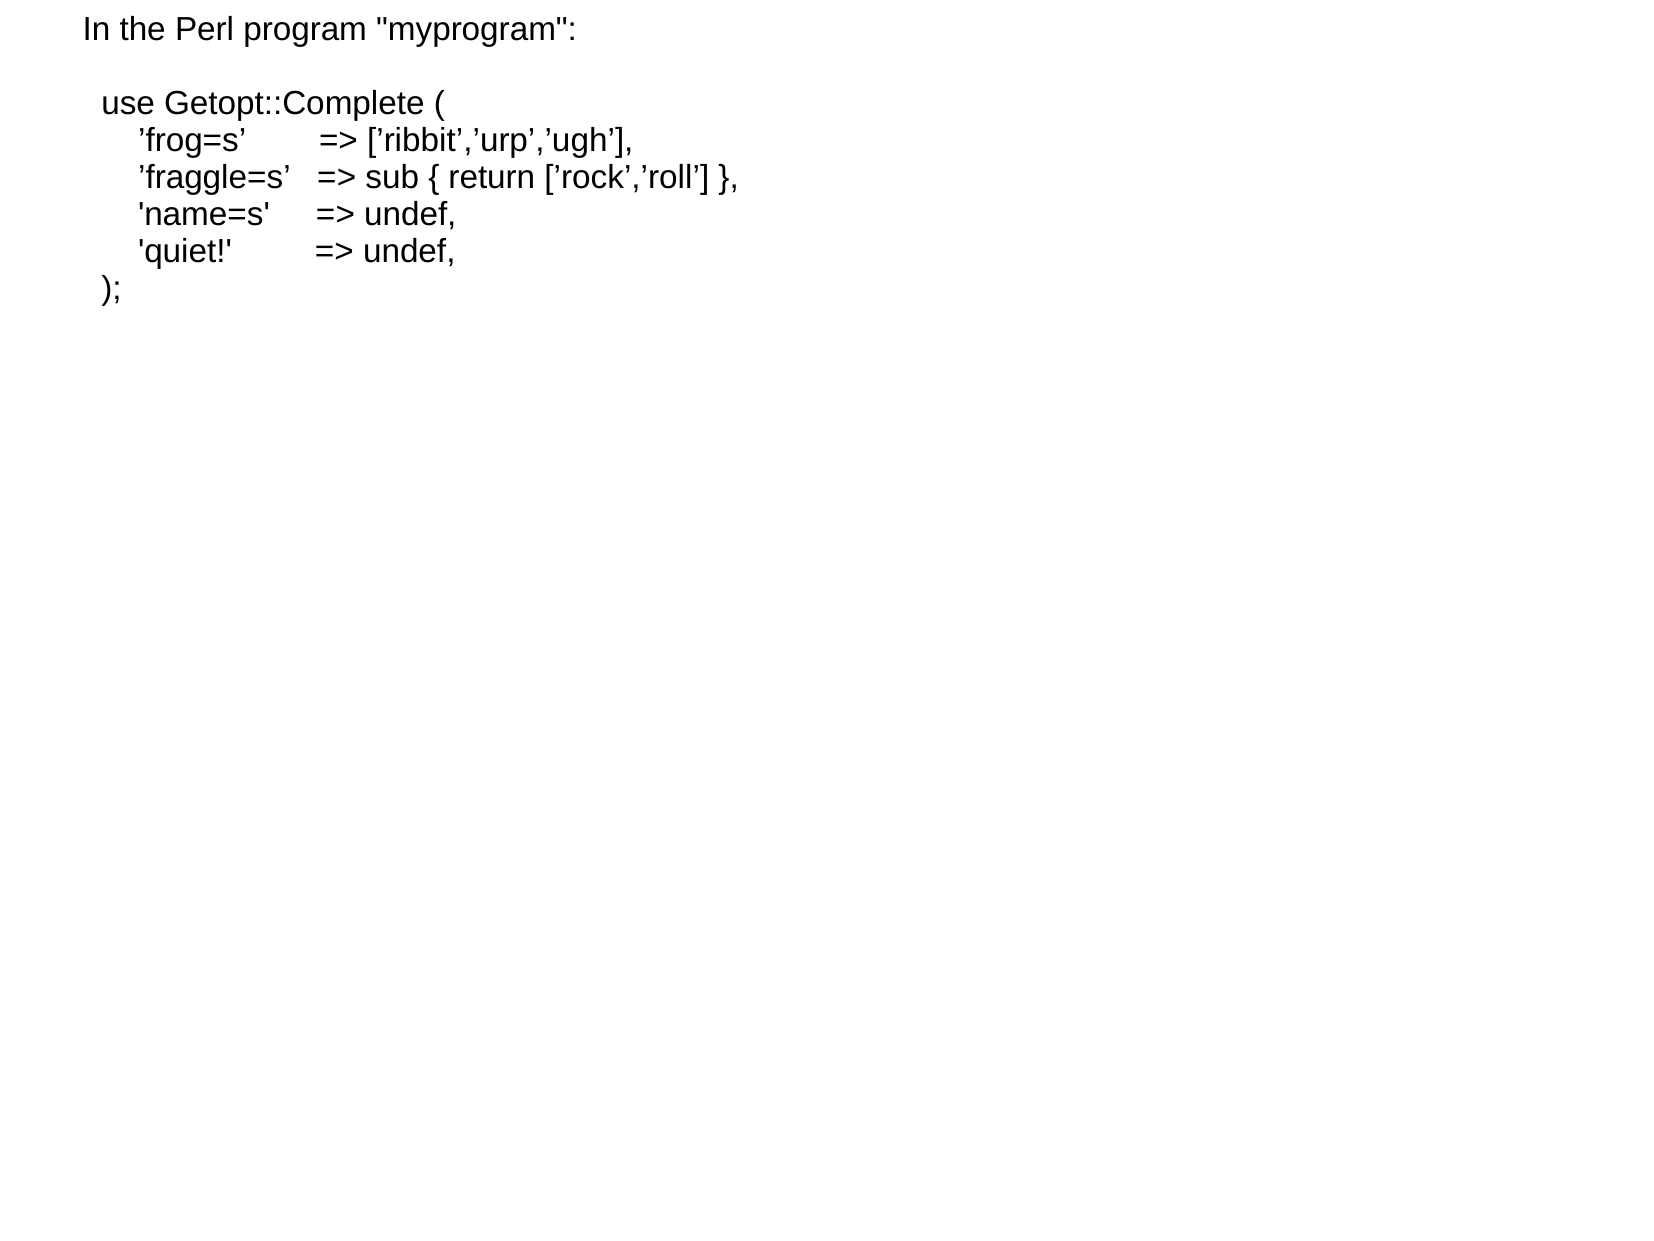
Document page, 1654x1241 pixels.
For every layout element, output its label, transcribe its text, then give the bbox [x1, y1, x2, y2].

subtitle In the Perl program "myprogram": use Getopt::Complete ( ’frog=s’ => [’ribbit’,’urp’,’ugh’], ’fraggle=s’ => sub { return [’rock’,’roll’] }, 'name=s' => undef, 'quiet!' => undef, ); [82, 10, 1571, 1070]
